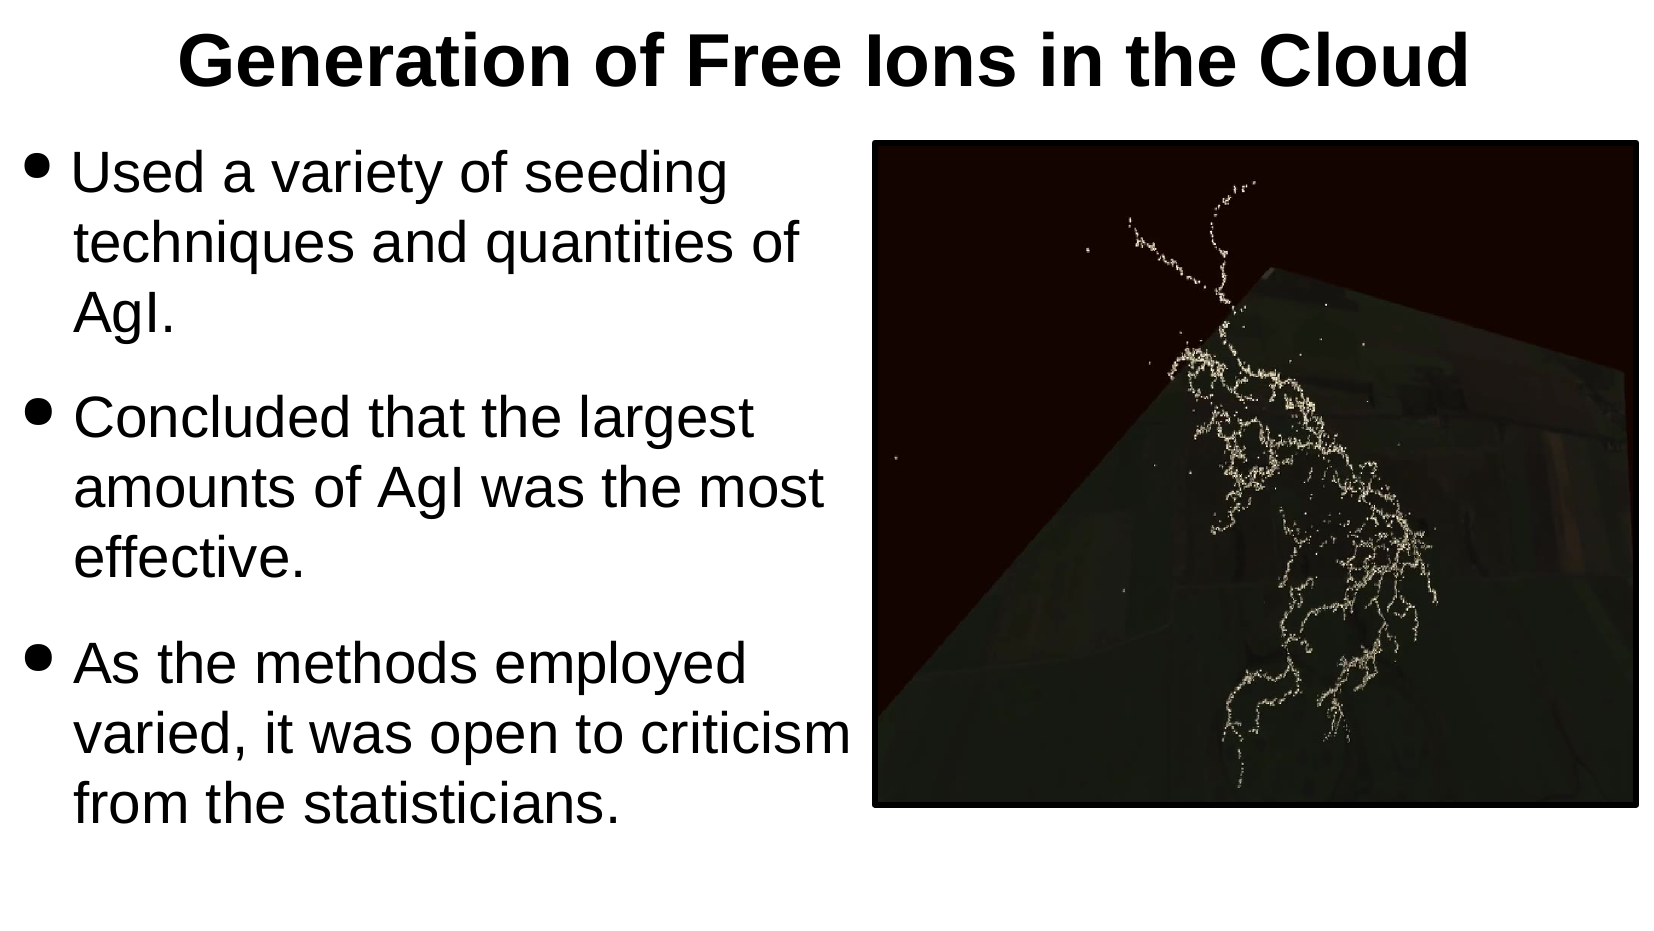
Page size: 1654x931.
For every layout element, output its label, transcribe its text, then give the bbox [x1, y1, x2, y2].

title Generation of Free Ions in the Cloud [0, 5, 1654, 107]
picture [877, 145, 1634, 802]
text_box Used a variety of seeding techniques and quantities of AgI. Concluded that the largest amounts of AgI was the most effective. As the methods employed varied, it was open to criticism from the statisticians. [4, 126, 869, 844]
